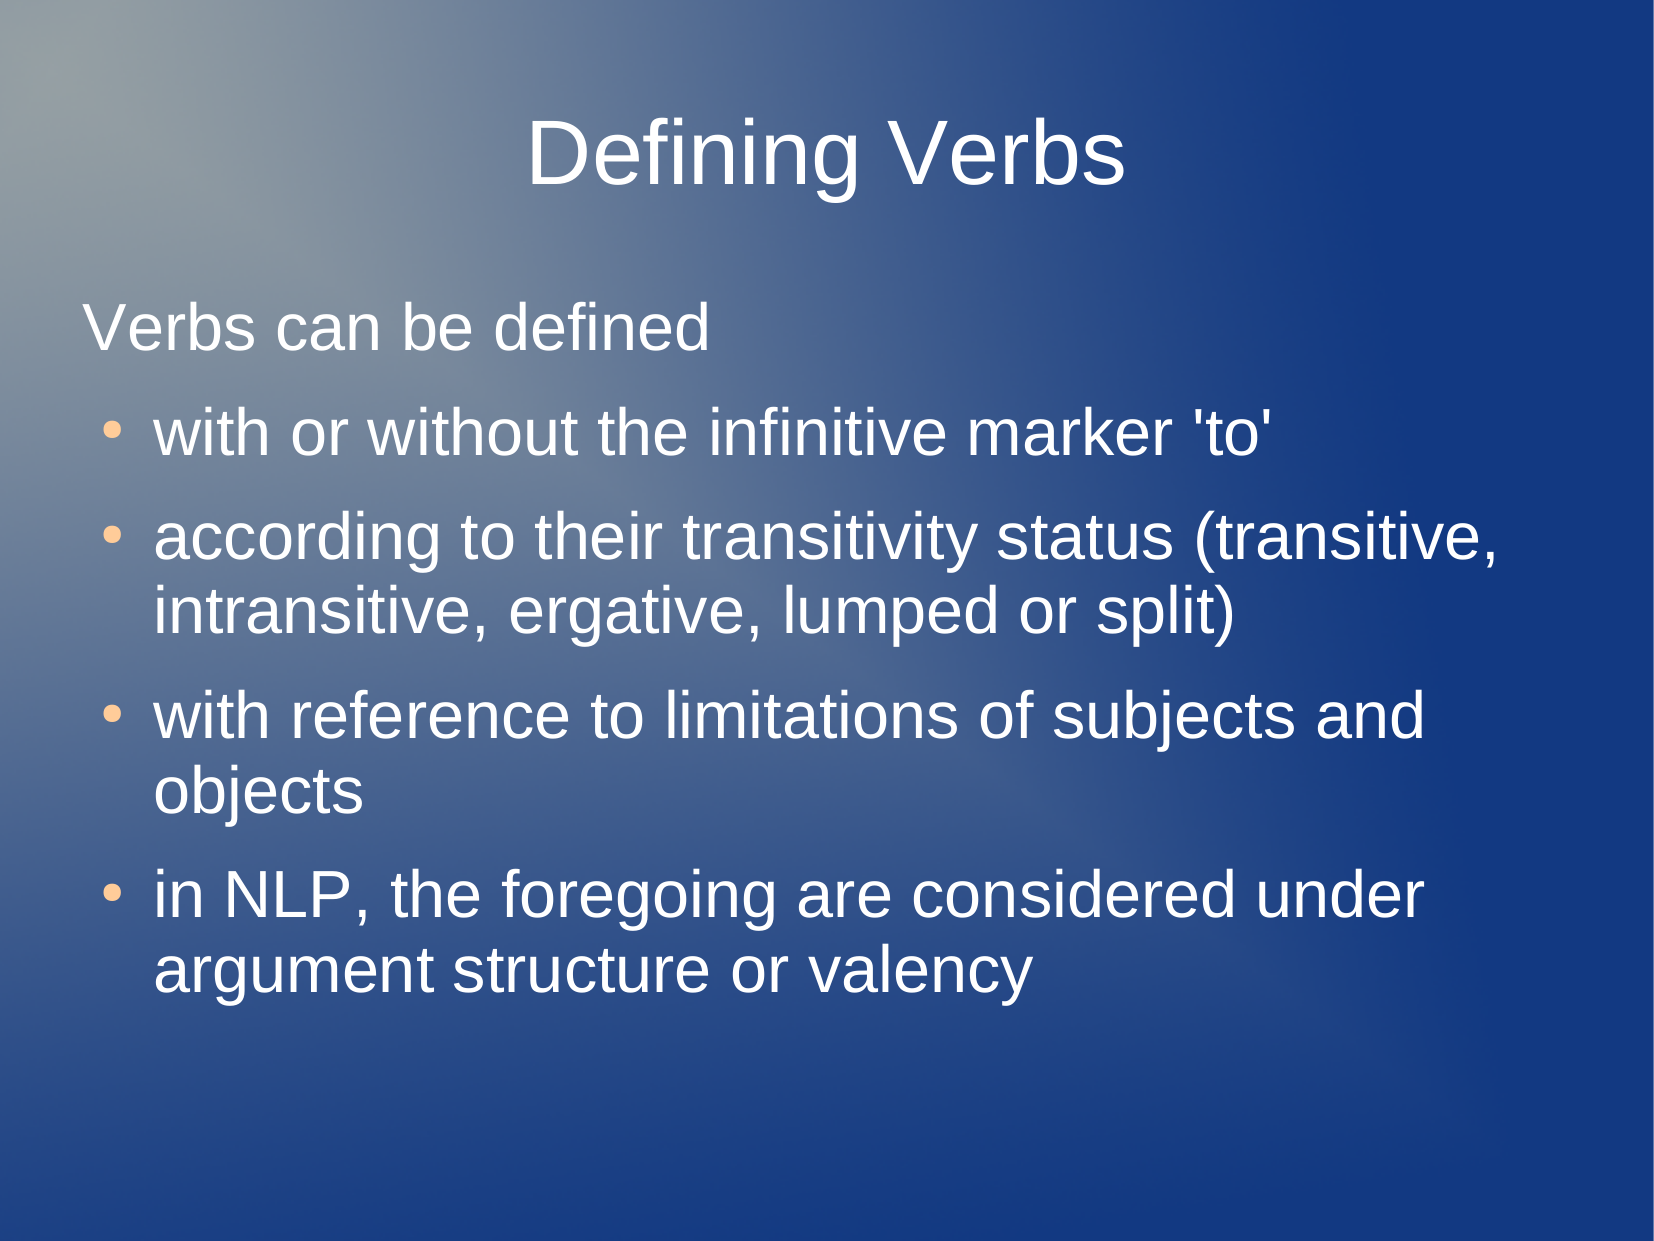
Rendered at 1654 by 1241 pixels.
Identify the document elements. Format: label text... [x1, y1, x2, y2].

list Verbs can be defined with or without the infinitive marker 'to' according to their transitivity status (transitive, intransitive, ergative, lumped or split) with reference to limitations of subjects and objects in NLP, the foregoing are considered under argument structure or valency [82, 290, 1571, 1109]
title Defining Verbs [82, 49, 1571, 257]
picture [0, 0, 1654, 1241]
